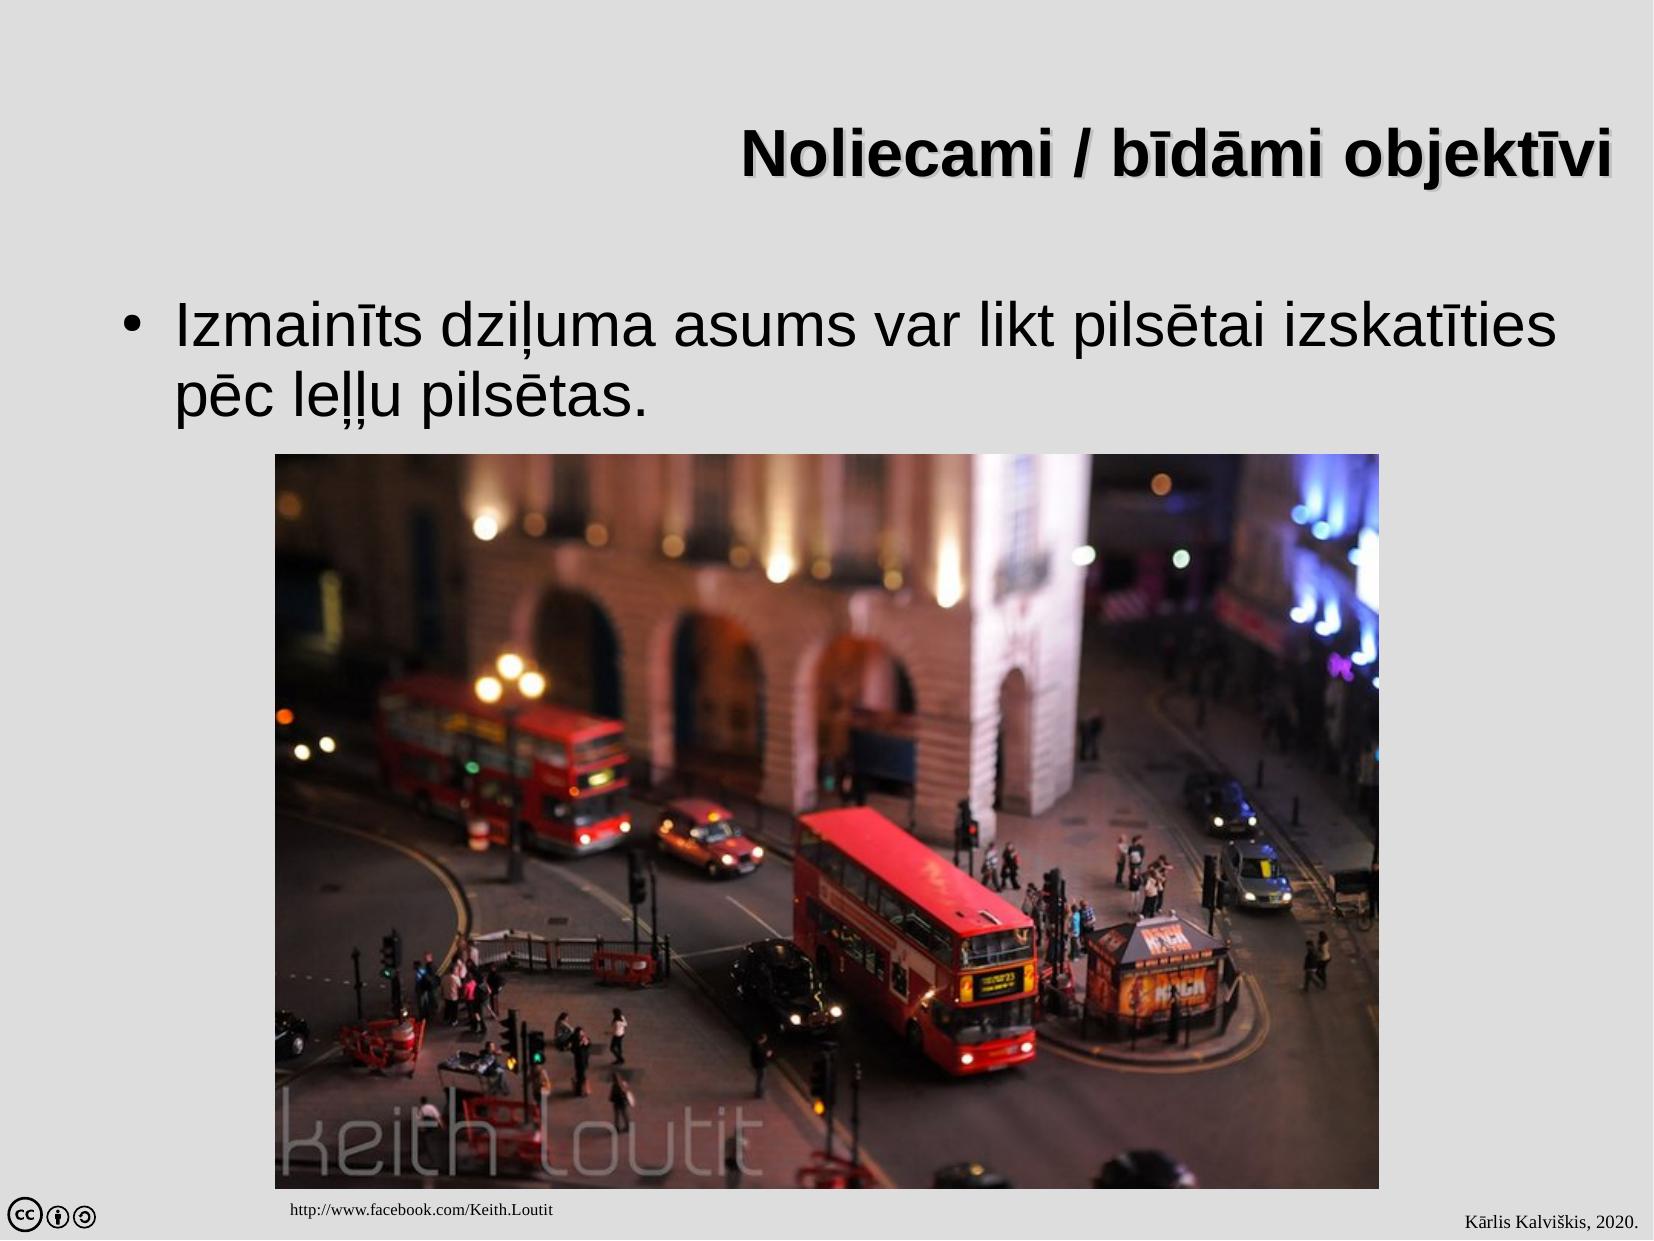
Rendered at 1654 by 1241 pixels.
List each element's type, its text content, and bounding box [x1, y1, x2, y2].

title Noliecami / bīdāmi objektīvi [42, 49, 1615, 257]
list Izmainīts dziļuma asums var likt pilsētai izskatīties pēc leļļu pilsētas. [37, 290, 1620, 1010]
picture [275, 454, 1379, 1189]
text_box http://www.facebook.com/Keith.Loutit [275, 1193, 569, 1227]
